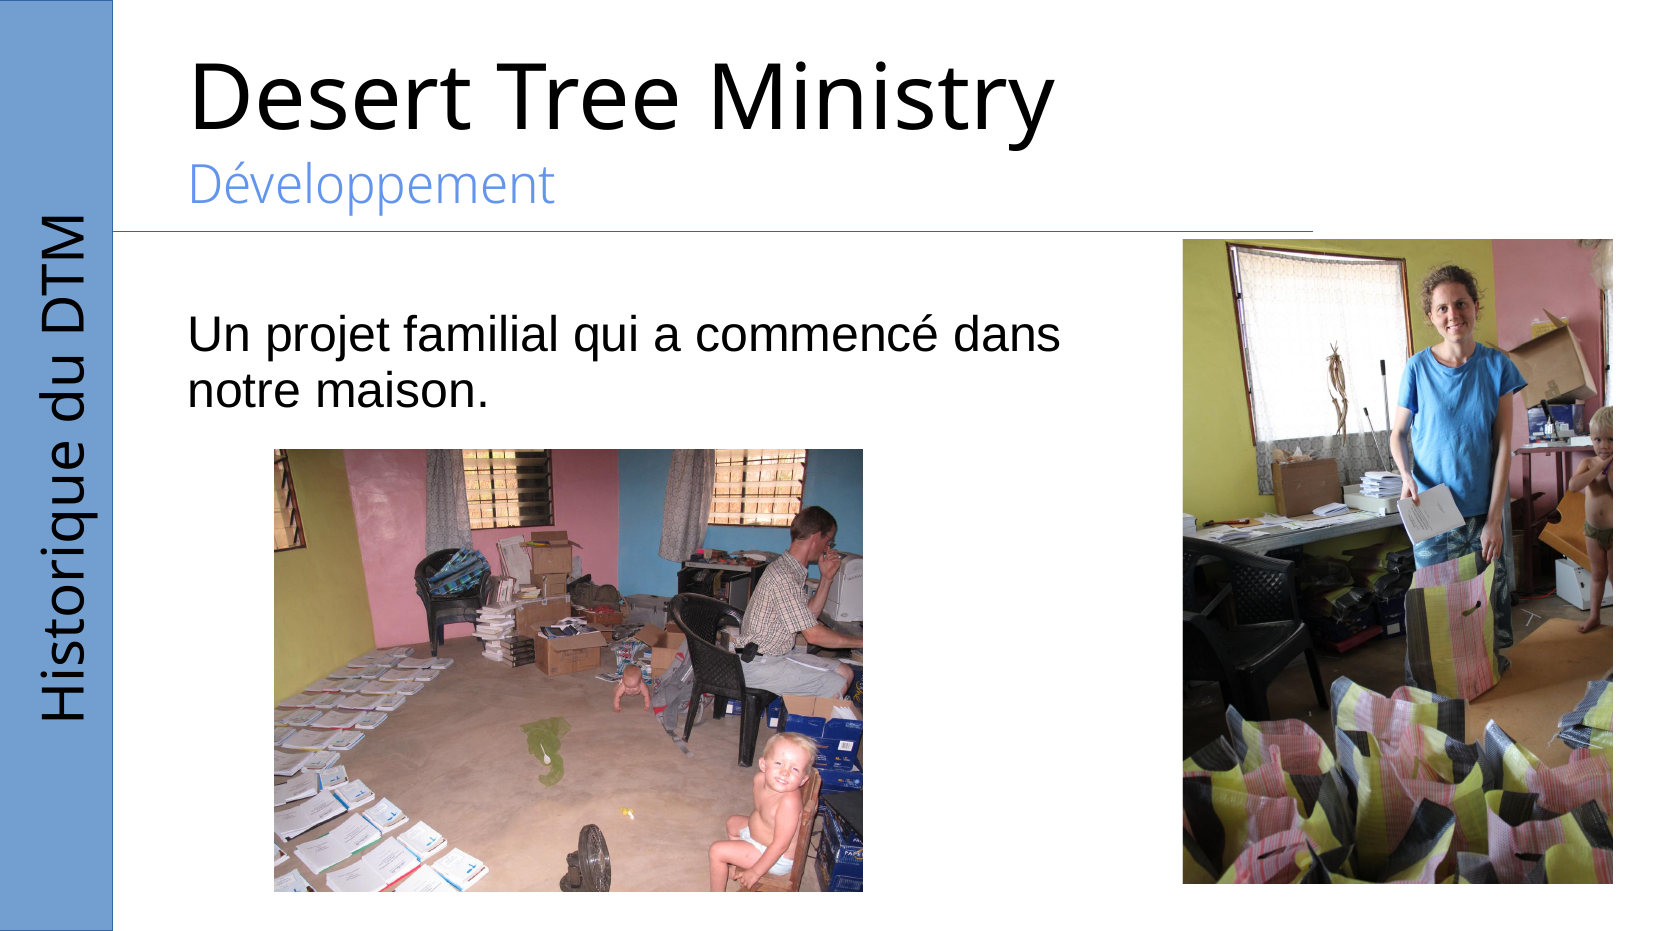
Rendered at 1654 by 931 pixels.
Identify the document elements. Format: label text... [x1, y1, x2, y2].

subtitle Un projet familial qui a commencé dans notre maison. [187, 306, 1163, 418]
picture [1182, 238, 1613, 884]
picture [274, 449, 863, 892]
text_box [0, 0, 113, 931]
title Développement [187, 125, 1571, 239]
text_box Historique du DTM [13, 37, 105, 901]
title Desert Tree Ministry [187, 33, 1571, 125]
